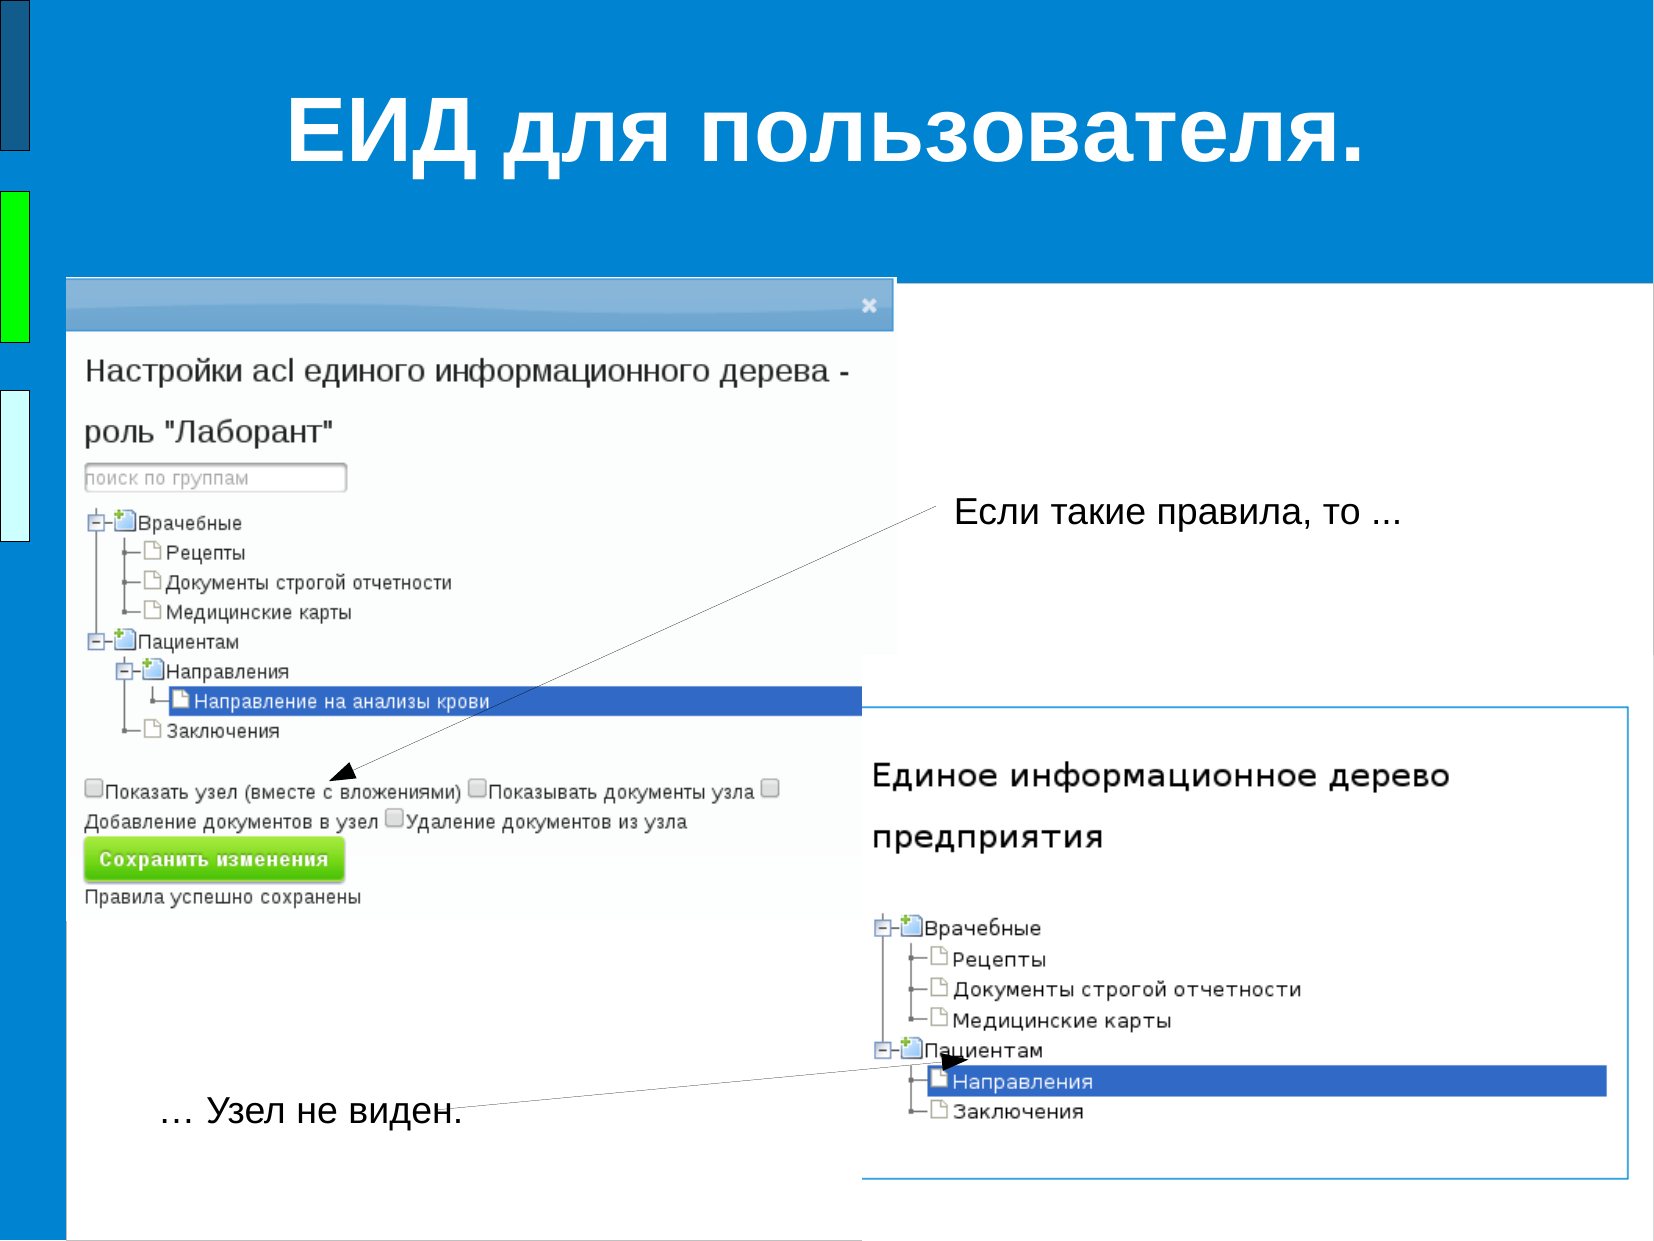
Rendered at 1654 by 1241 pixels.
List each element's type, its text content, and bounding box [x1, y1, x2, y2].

picture [66, 277, 1654, 1241]
text_box … Узел не виден. [143, 1082, 479, 1140]
title ЕИД для пользователя. [82, 33, 1571, 226]
text_box Если такие правила, то ... [939, 483, 1436, 541]
